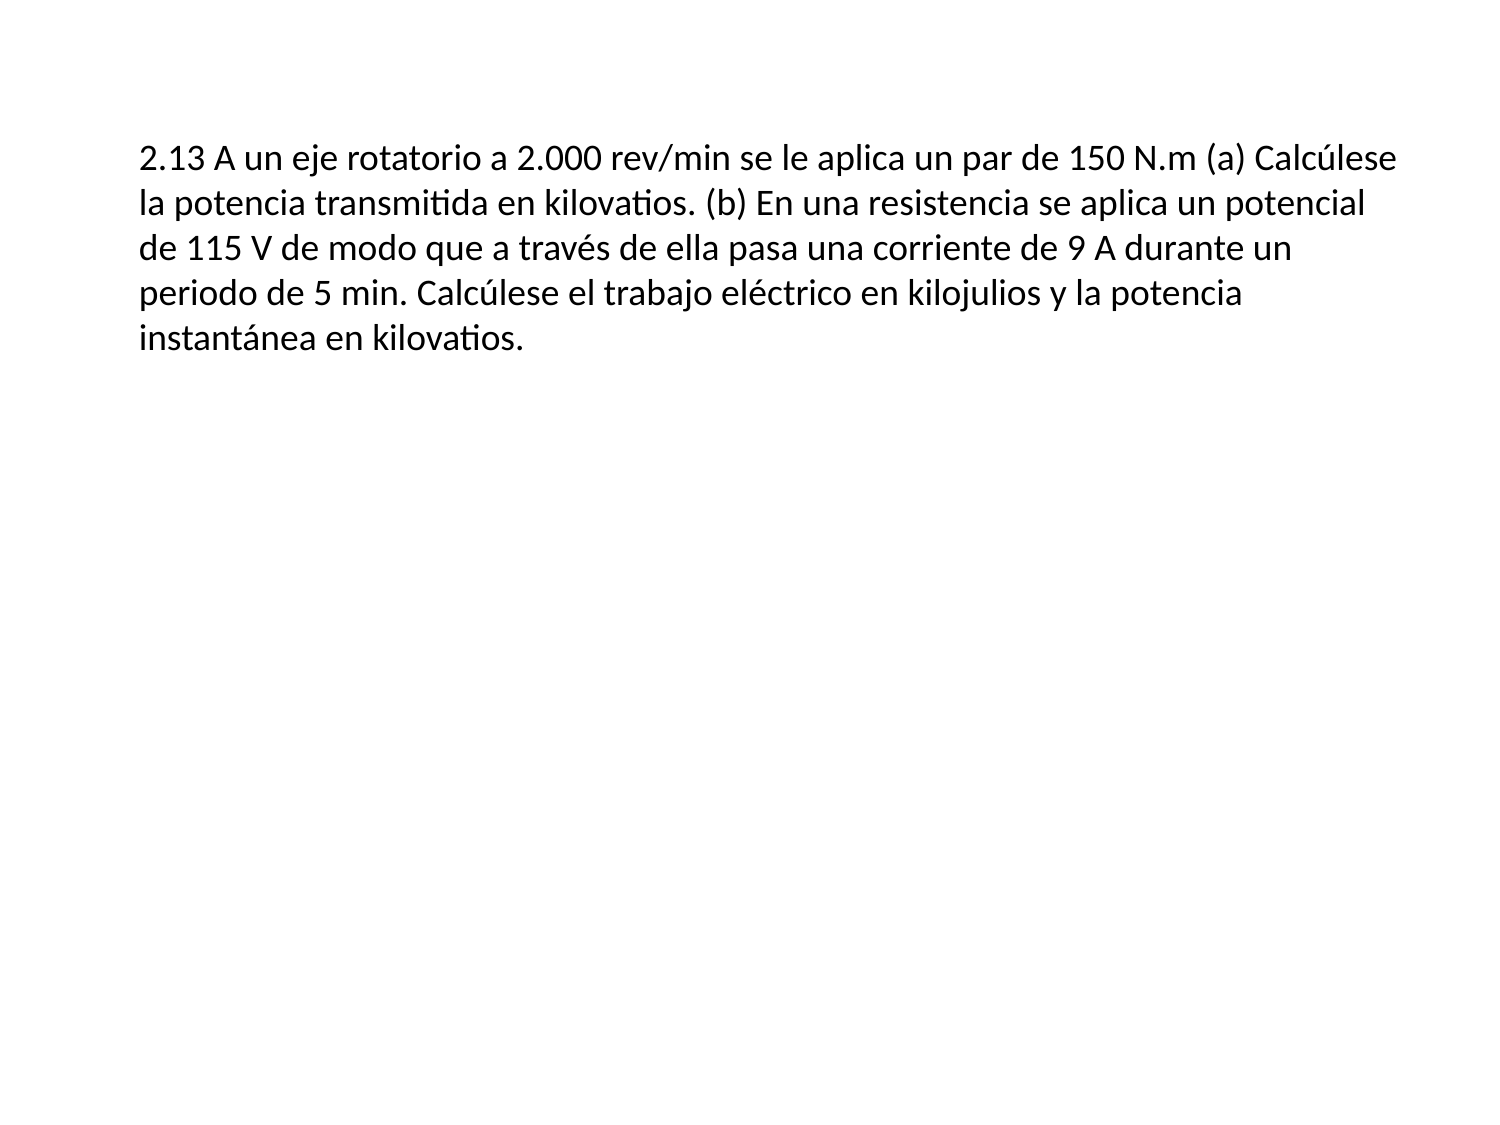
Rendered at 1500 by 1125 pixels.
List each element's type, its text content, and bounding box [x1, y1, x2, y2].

text_box 2.13 A un eje rotatorio a 2.000 rev/min se le aplica un par de 150 N.m (a) Calcúlese la potencia transmitida en kilovatios. (b) En una resistencia se aplica un potencial de 115 V de modo que a través de ella pasa una corriente de 9 A durante un periodo de 5 min. Calcúlese el trabajo eléctrico en kilojulios y la potencia instantánea en kilovatios. [123, 125, 1424, 366]
